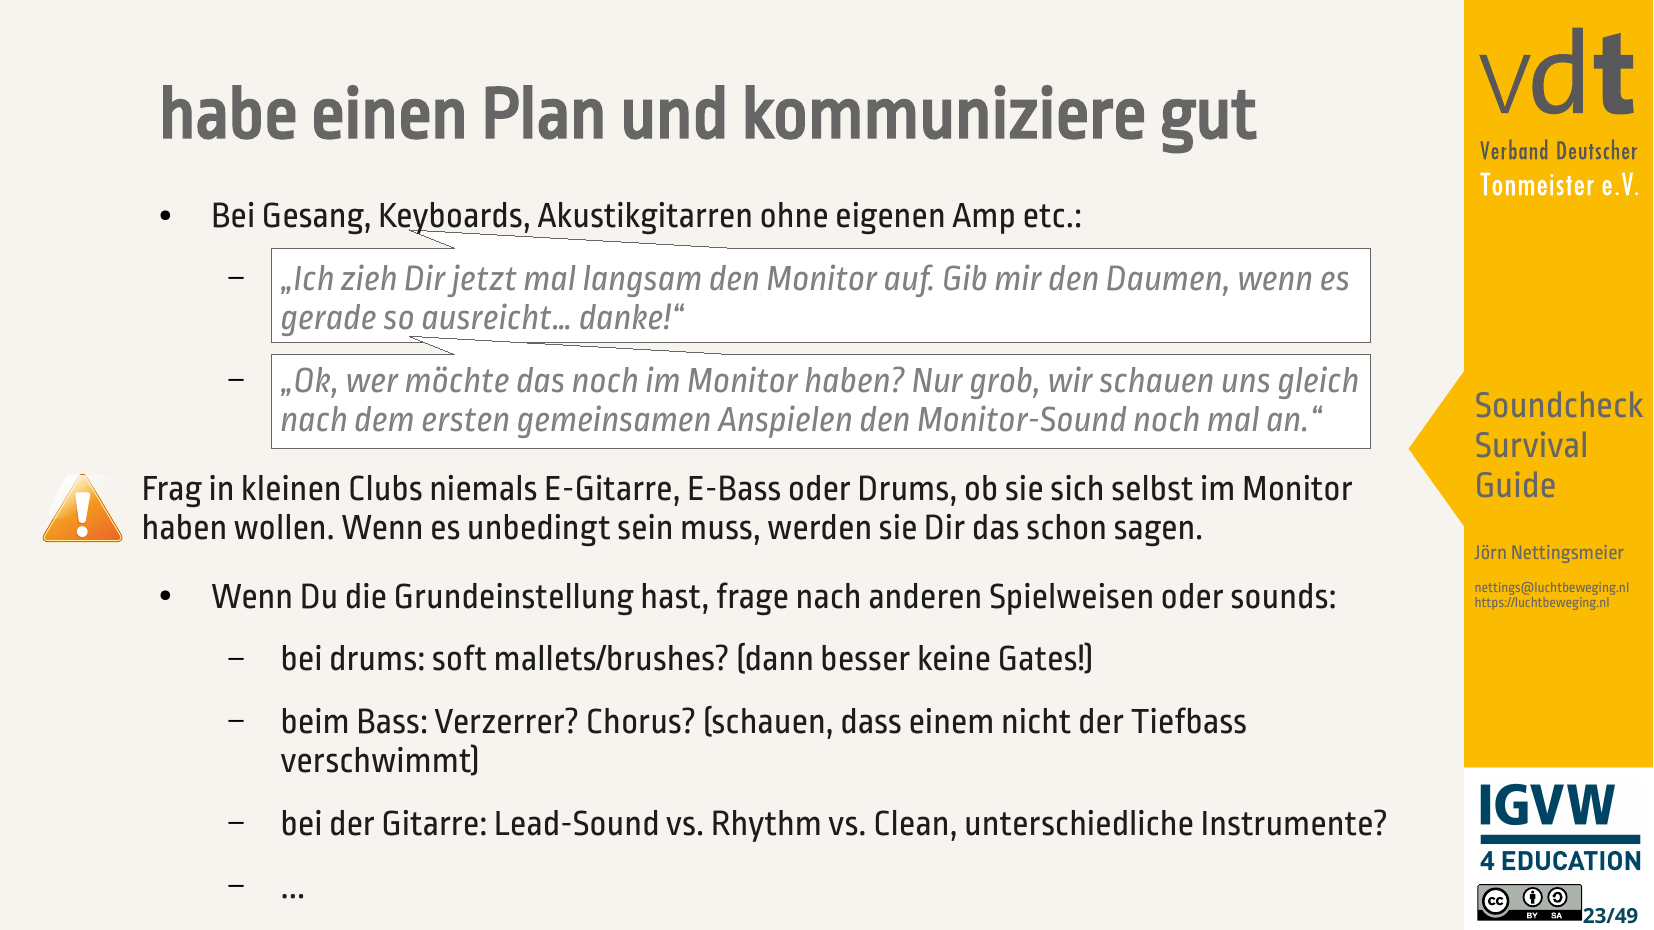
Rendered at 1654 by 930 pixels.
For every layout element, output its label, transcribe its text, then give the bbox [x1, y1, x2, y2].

picture [29, 458, 136, 565]
picture [1477, 780, 1646, 882]
list Bei Gesang, Keyboards, Akustikgitarren ohne eigenen Amp etc.: „Ich zieh Dir jetzt mal langsam den Monitor auf. Gib mir den Daumen, wenn es gerade so ausreicht… danke!“ „Ok, wer möchte das noch im Monitor haben? Nur grob, wir schauen uns gleich nach dem ersten gemeinsamen Anspielen den Monitor-Sound noch mal an.“ Frag in kleinen Clubs niemals E-Gitarre, E-Bass oder Drums, ob sie sich selbst im Monitor haben wollen. Wenn es unbedingt sein muss, werden sie Dir das schon sagen. Wenn Du die Grundeinstellung hast, frage nach anderen Spielweisen oder sounds: bei drums: soft mallets/brushes? (dann besser keine Gates!) beim Bass: Verzerrer? Chorus? (schauen, dass einem nicht der Tiefbass verschwimmt) bei der Gitarre: Lead-Sound vs. Rhythm vs. Clean, unterschiedliche Instrumente? ... [141, 196, 1394, 930]
title habe einen Plan und kommuniziere gut [82, 37, 1335, 193]
